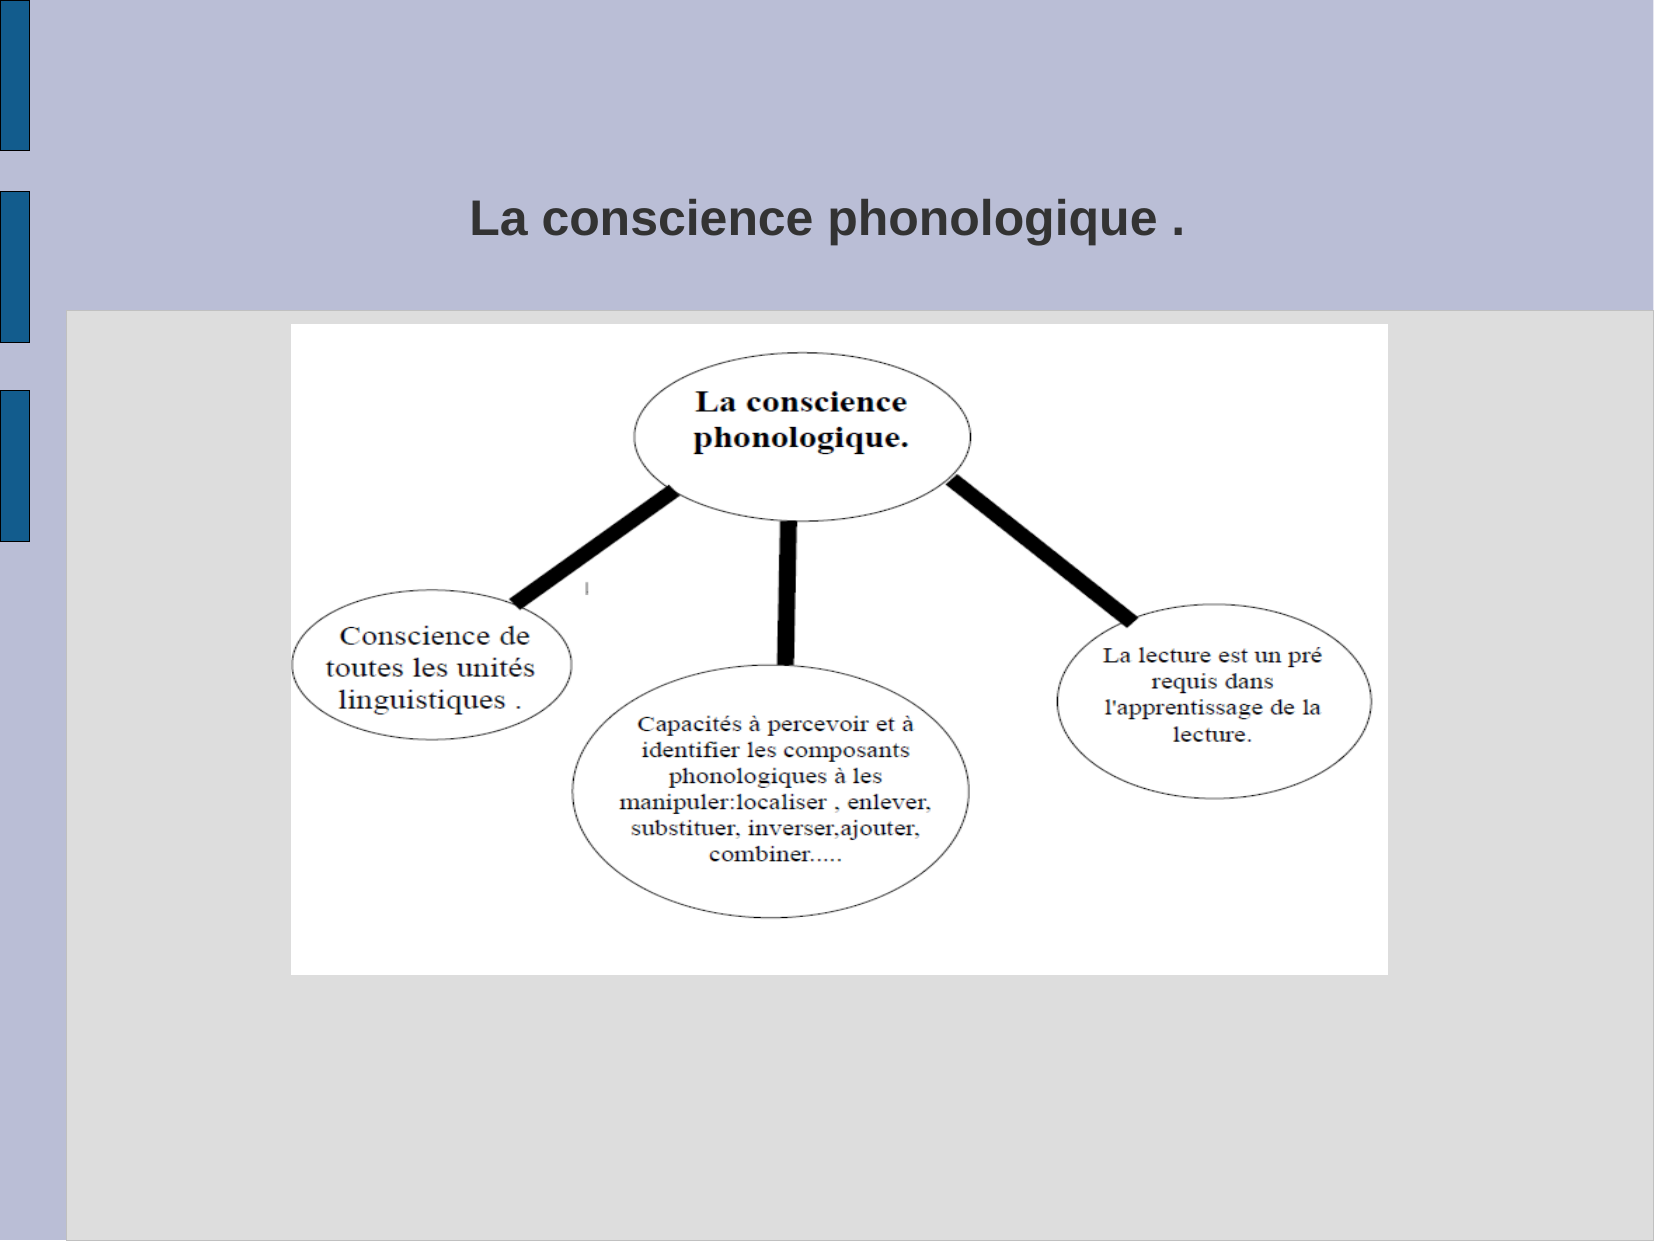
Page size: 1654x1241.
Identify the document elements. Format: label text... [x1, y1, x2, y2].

title La conscience phonologique . [121, 114, 1534, 322]
picture [291, 324, 1388, 975]
